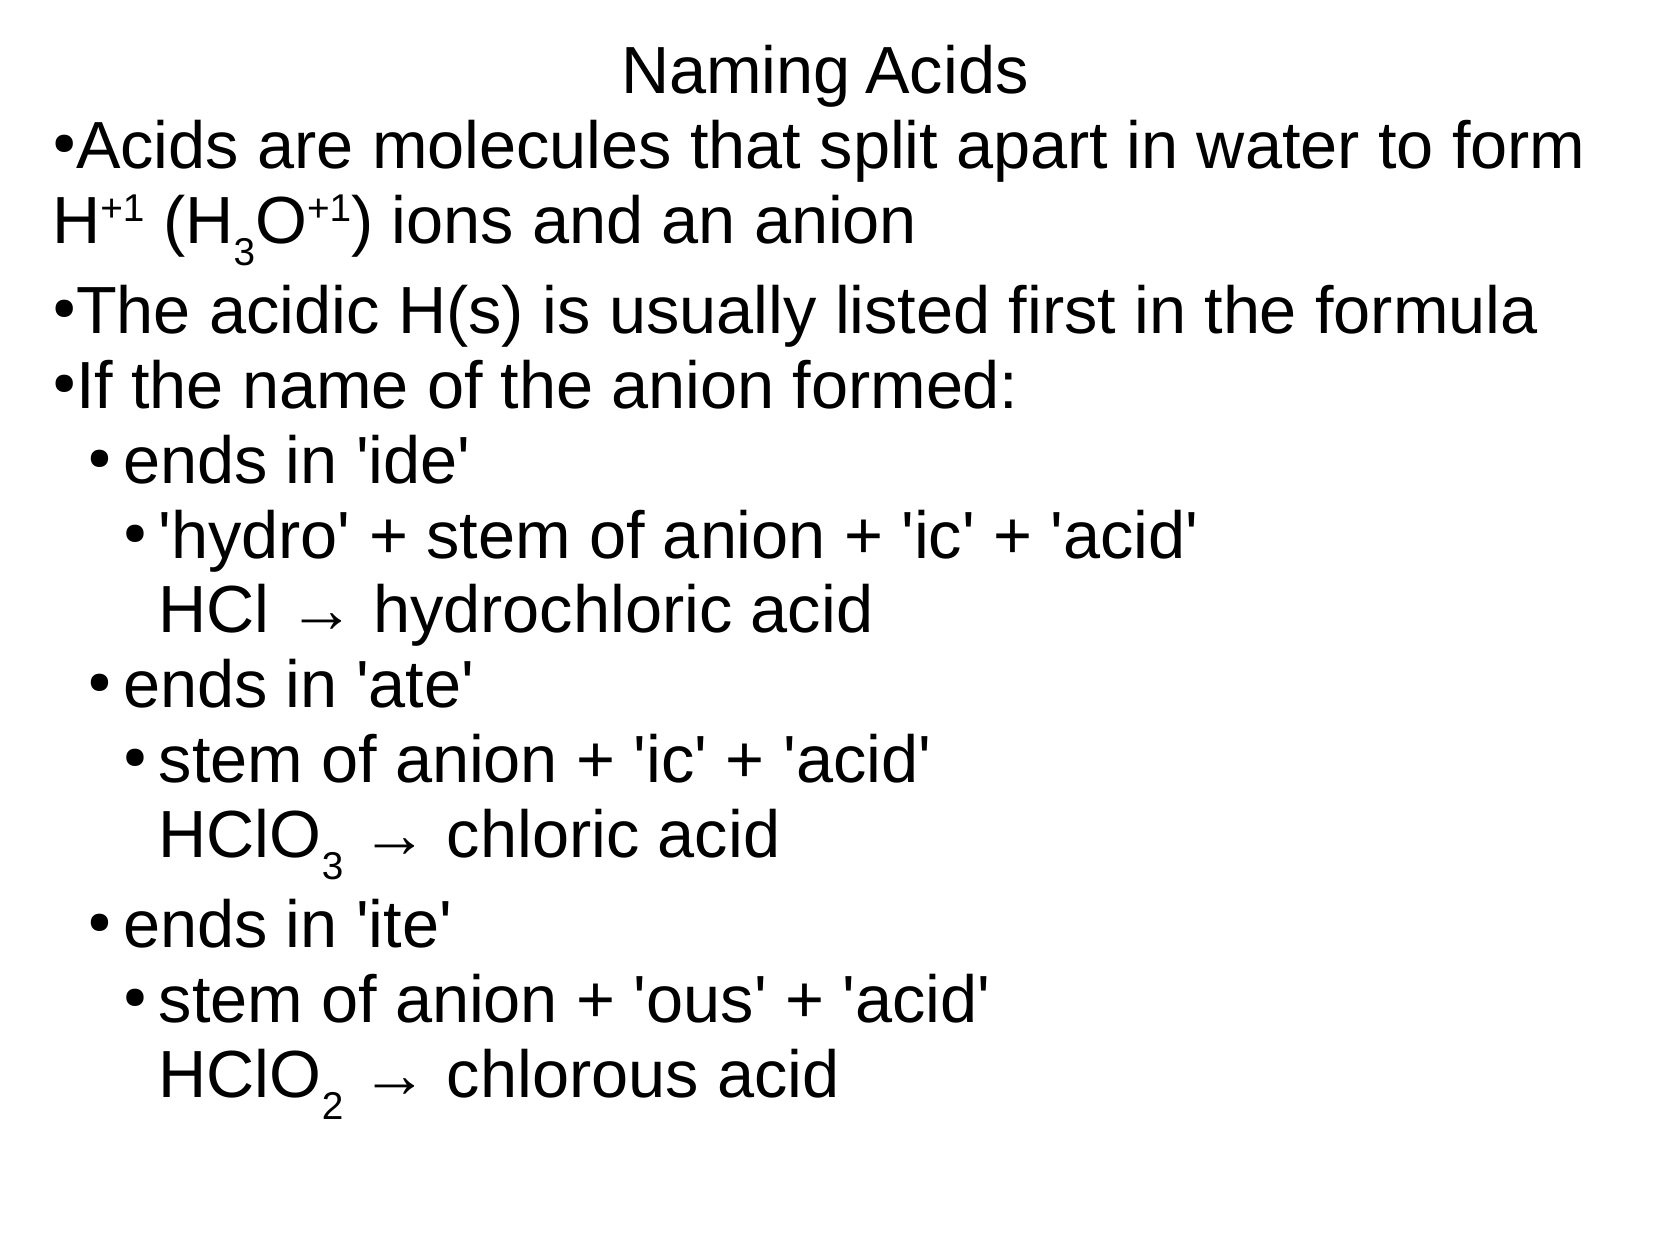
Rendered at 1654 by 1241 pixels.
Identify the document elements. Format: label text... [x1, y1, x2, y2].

text_box Naming Acids Acids are molecules that split apart in water to form H+1 (H3O+1) ions and an anion The acidic H(s) is usually listed first in the formula If the name of the anion formed: ends in 'ide' 'hydro' + stem of anion + 'ic' + 'acid' HCl → hydrochloric acid ends in 'ate' stem of anion + 'ic' + 'acid' HClO3 → chloric acid ends in 'ite' stem of anion + 'ous' + 'acid' HClO2 → chlorous acid [37, 25, 1613, 1135]
